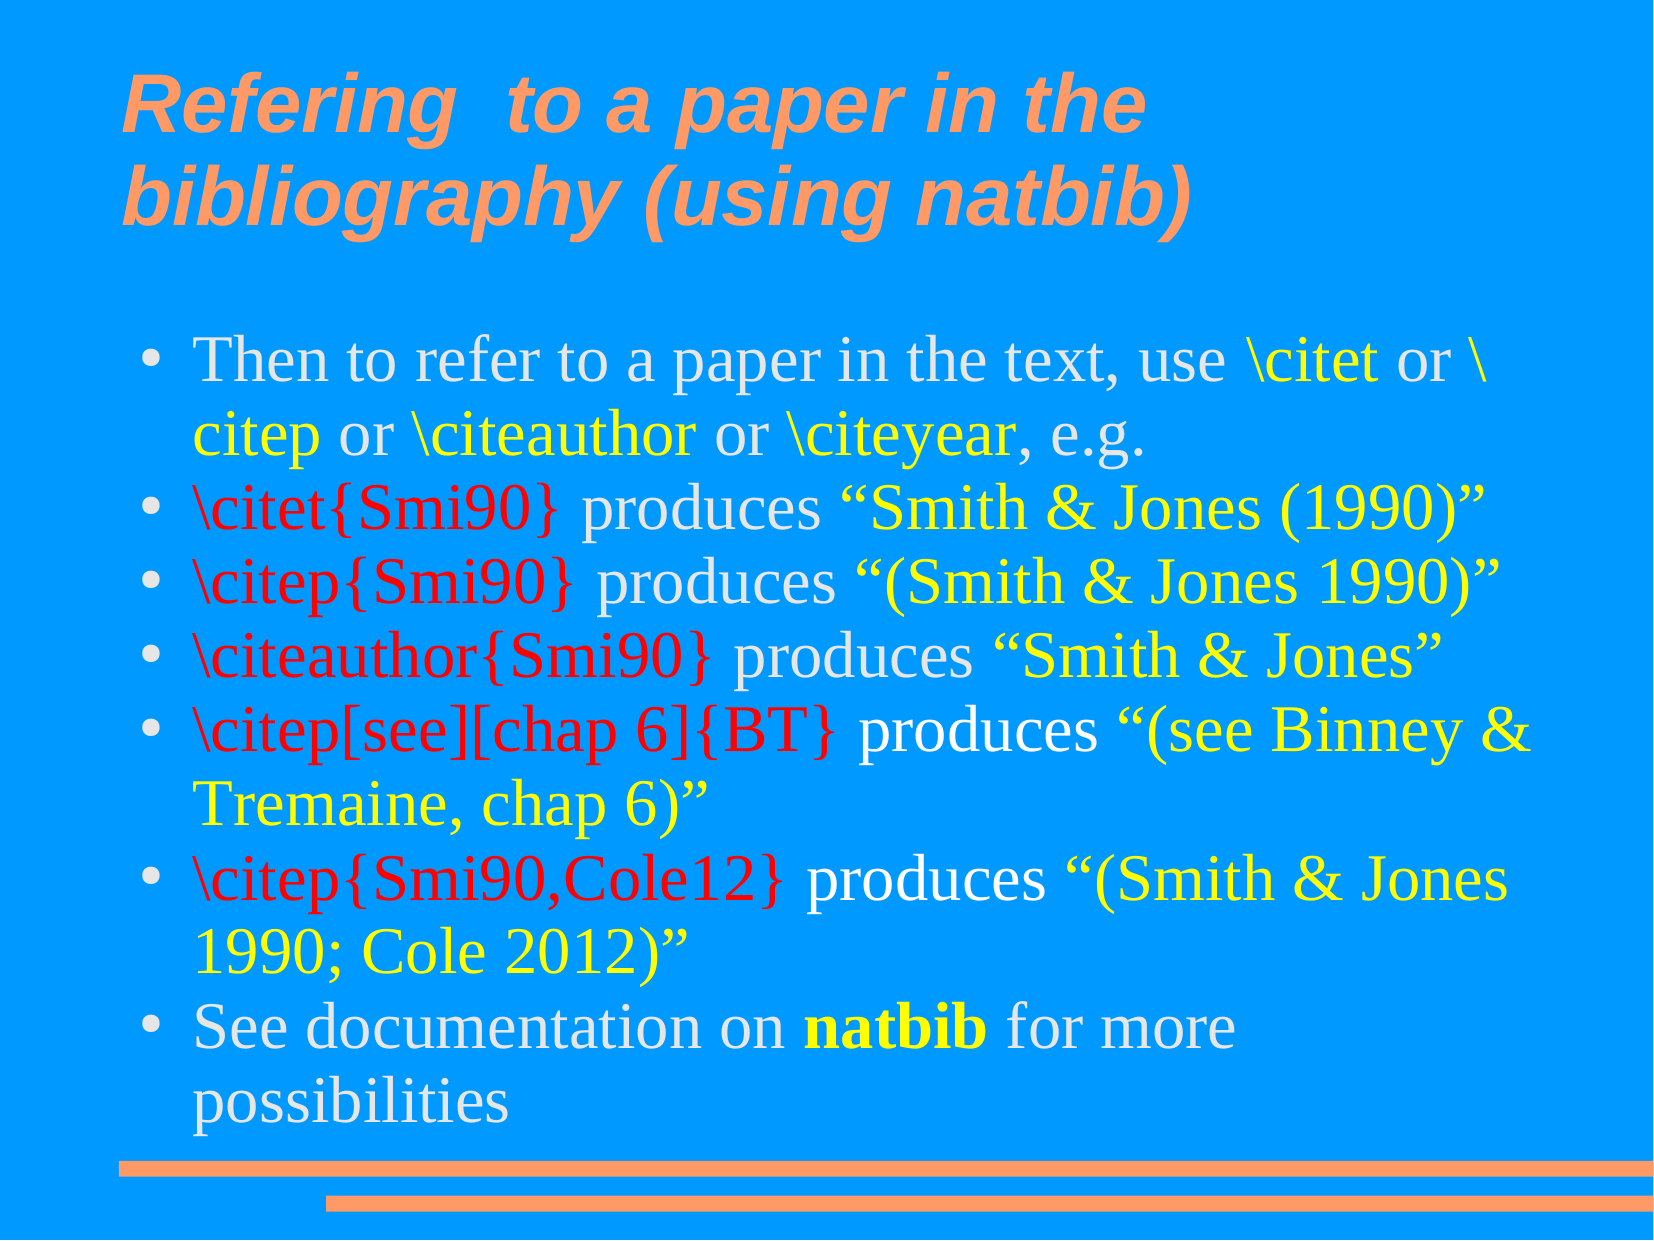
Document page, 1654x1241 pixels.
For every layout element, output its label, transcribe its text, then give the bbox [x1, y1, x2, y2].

list Then to refer to a paper in the text, use \citet or \citep or \citeauthor or \citeyear, e.g. \citet{Smi90} produces “Smith & Jones (1990)” \citep{Smi90} produces “(Smith & Jones 1990)” \citeauthor{Smi90} produces “Smith & Jones” \citep[see][chap 6]{BT} produces “(see Binney & Tremaine, chap 6)” \citep{Smi90,Cole12} produces “(Smith & Jones 1990; Cole 2012)” See documentation on natbib for more possibilities [121, 322, 1561, 1137]
title Refering to a paper in the bibliography (using natbib) [121, 42, 1534, 258]
